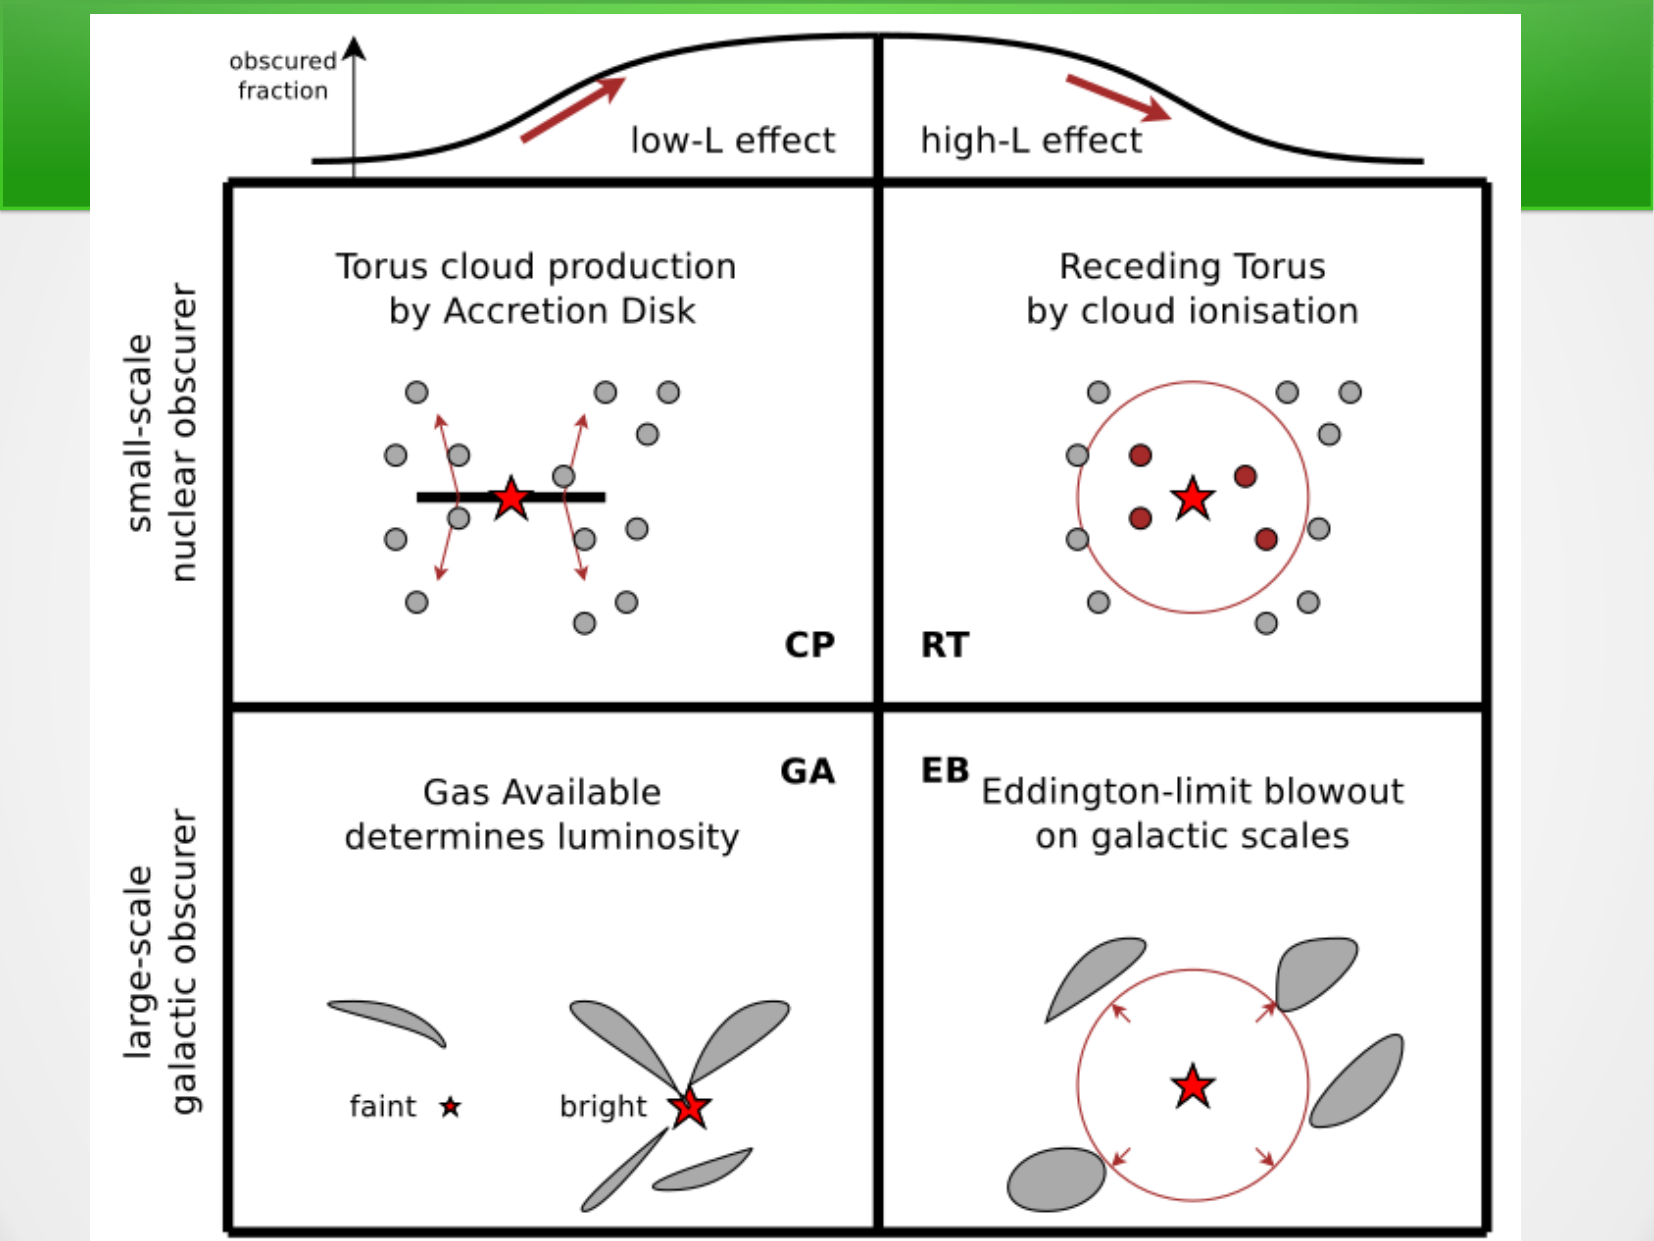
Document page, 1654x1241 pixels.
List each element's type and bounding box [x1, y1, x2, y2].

picture [90, 14, 1521, 1241]
